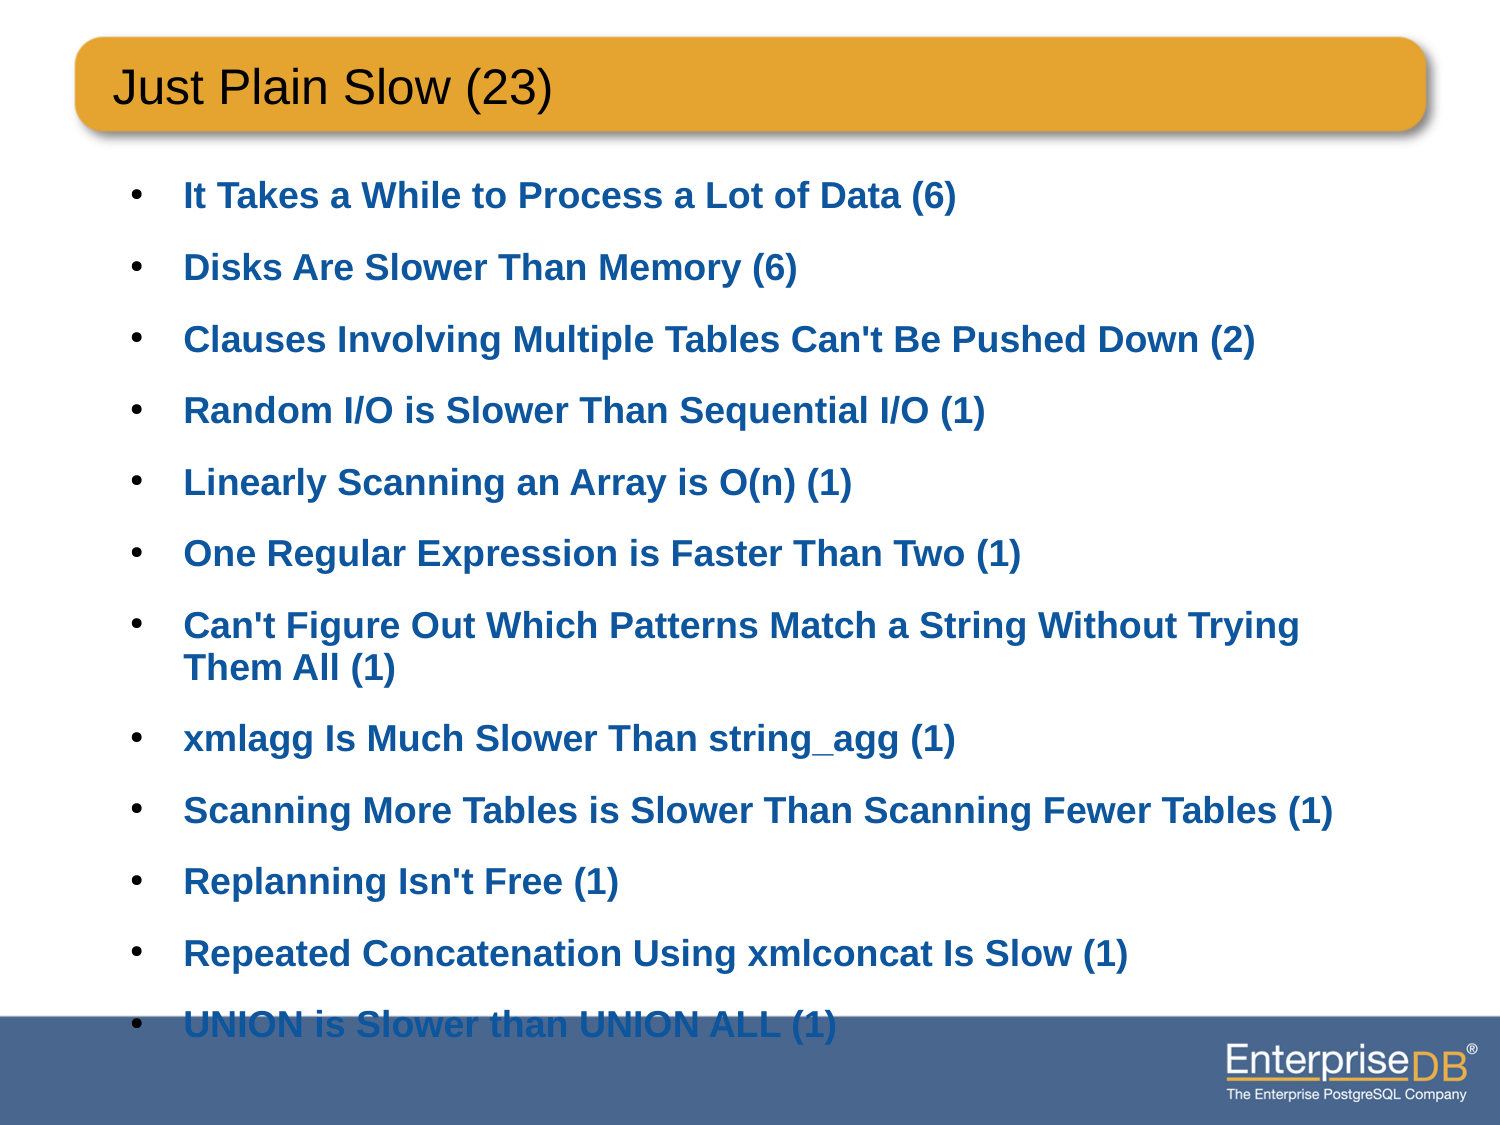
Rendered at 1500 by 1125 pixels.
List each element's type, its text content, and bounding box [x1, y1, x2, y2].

picture [0, 0, 1500, 1125]
title Just Plain Slow (23) [112, 37, 1388, 138]
list It Takes a While to Process a Lot of Data (6) Disks Are Slower Than Memory (6) Clauses Involving Multiple Tables Can't Be Pushed Down (2) Random I/O is Slower Than Sequential I/O (1) Linearly Scanning an Array is O(n) (1) One Regular Expression is Faster Than Two (1) Can't Figure Out Which Patterns Match a String Without Trying Them All (1) xmlagg Is Much Slower Than string_agg (1) Scanning More Tables is Slower Than Scanning Fewer Tables (1) Replanning Isn't Free (1) Repeated Concatenation Using xmlconcat Is Slow (1) UNION is Slower than UNION ALL (1) [112, 174, 1388, 988]
